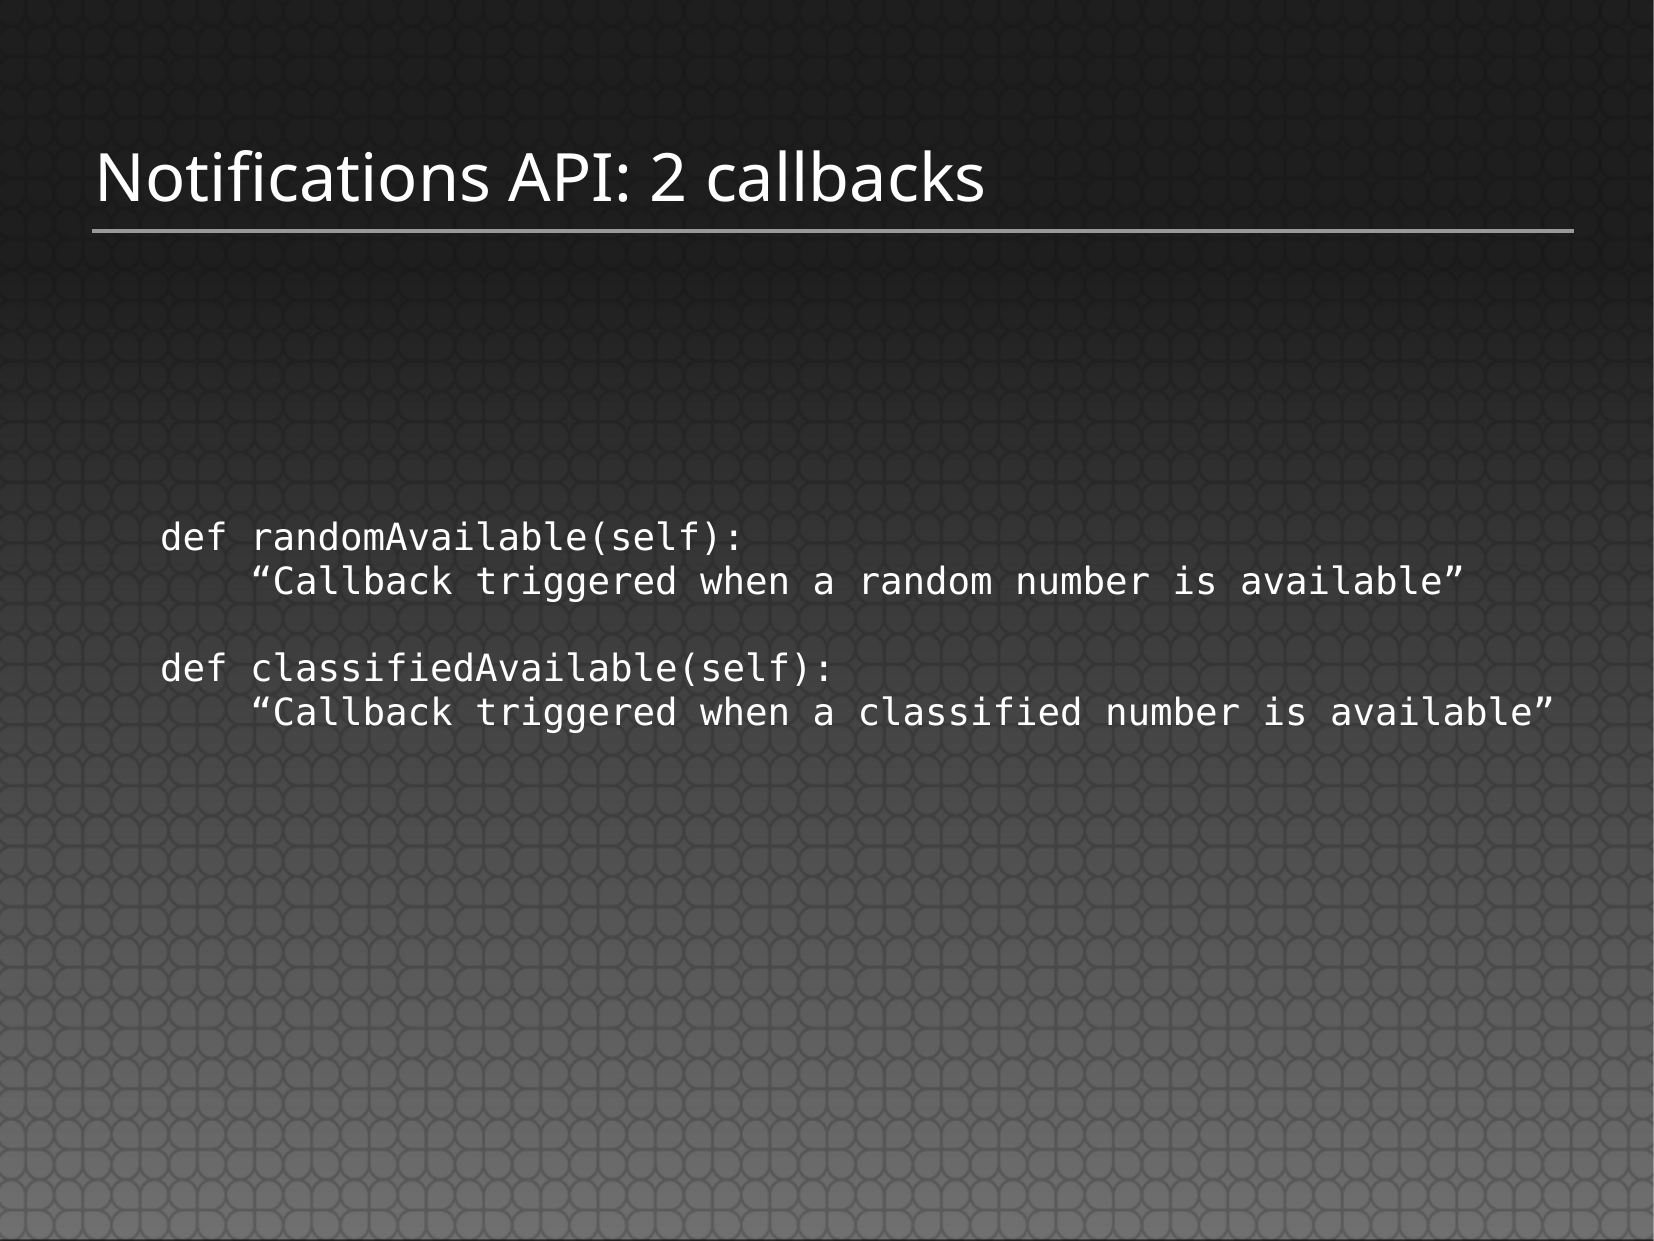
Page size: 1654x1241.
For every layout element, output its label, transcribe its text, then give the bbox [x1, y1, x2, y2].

title def randomAvailable(self): “Callback triggered when a random number is available” def classifiedAvailable(self): “Callback triggered when a classified number is available” [70, 242, 1592, 1008]
picture [0, 0, 1654, 1241]
title Notifications API: 2 callbacks [94, 100, 1426, 242]
